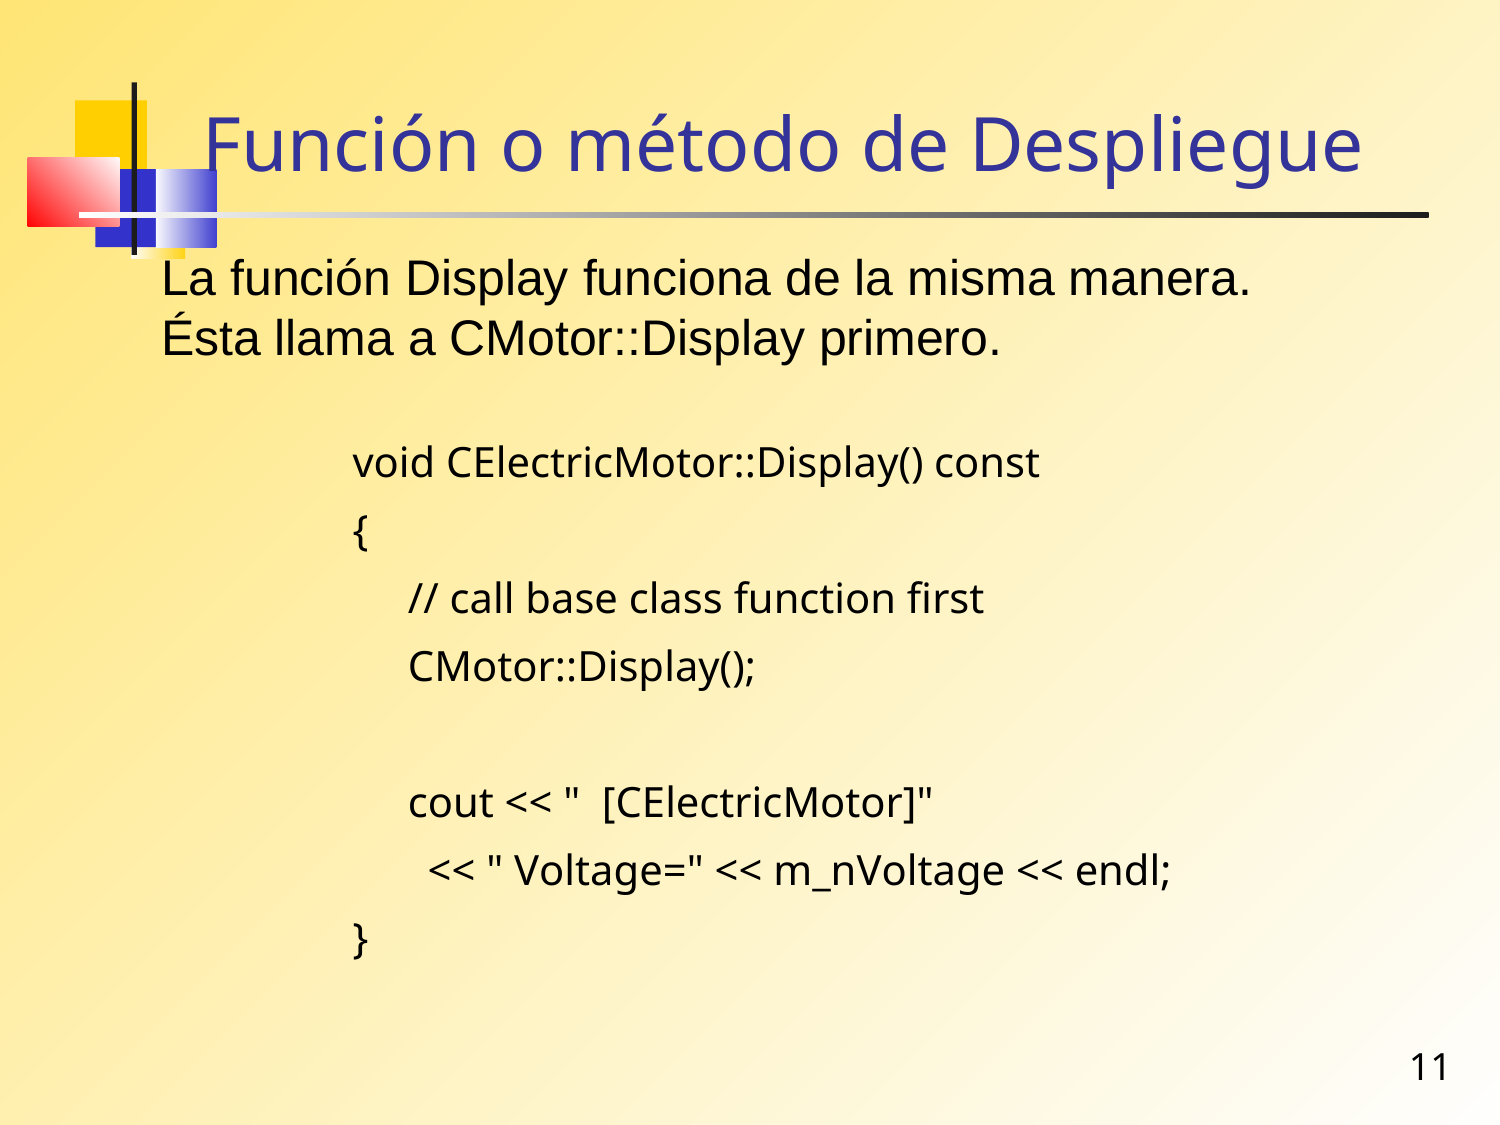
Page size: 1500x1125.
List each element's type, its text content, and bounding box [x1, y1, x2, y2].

text_box La función Display funciona de la misma manera. Ésta llama a CMotor::Display primero. [137, 237, 1375, 373]
title Función o método de Despliegue [187, 37, 1466, 201]
list void CElectricMotor::Display() const { // call base class function first CMotor::Display(); cout << " [CElectricMotor]" << " Voltage=" << m_nVoltage << endl; } [337, 425, 1463, 1013]
